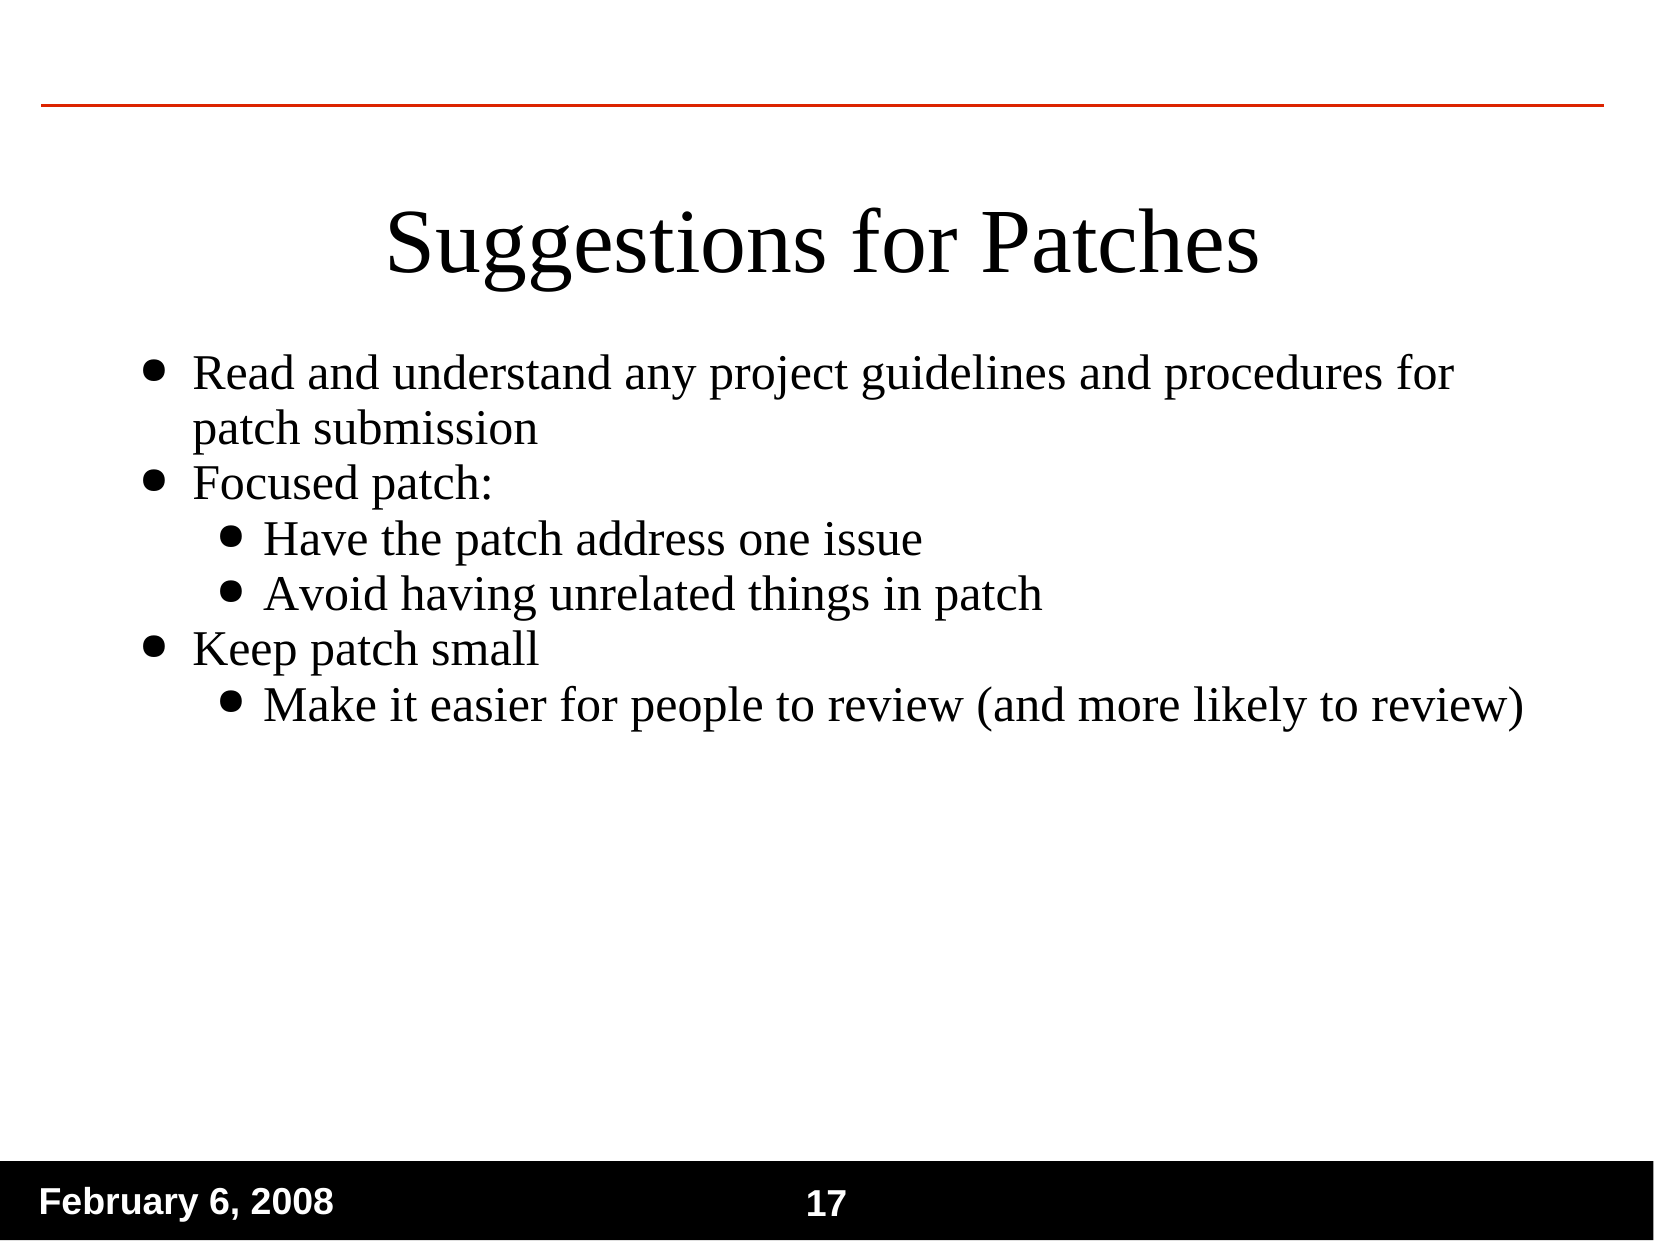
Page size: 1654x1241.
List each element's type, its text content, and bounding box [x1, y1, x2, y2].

title Suggestions for Patches [117, 137, 1530, 346]
list Read and understand any project guidelines and procedures for patch submission Focused patch: Have the patch address one issue Avoid having unrelated things in patch Keep patch small Make it easier for people to review (and more likely to review) [121, 344, 1534, 1127]
